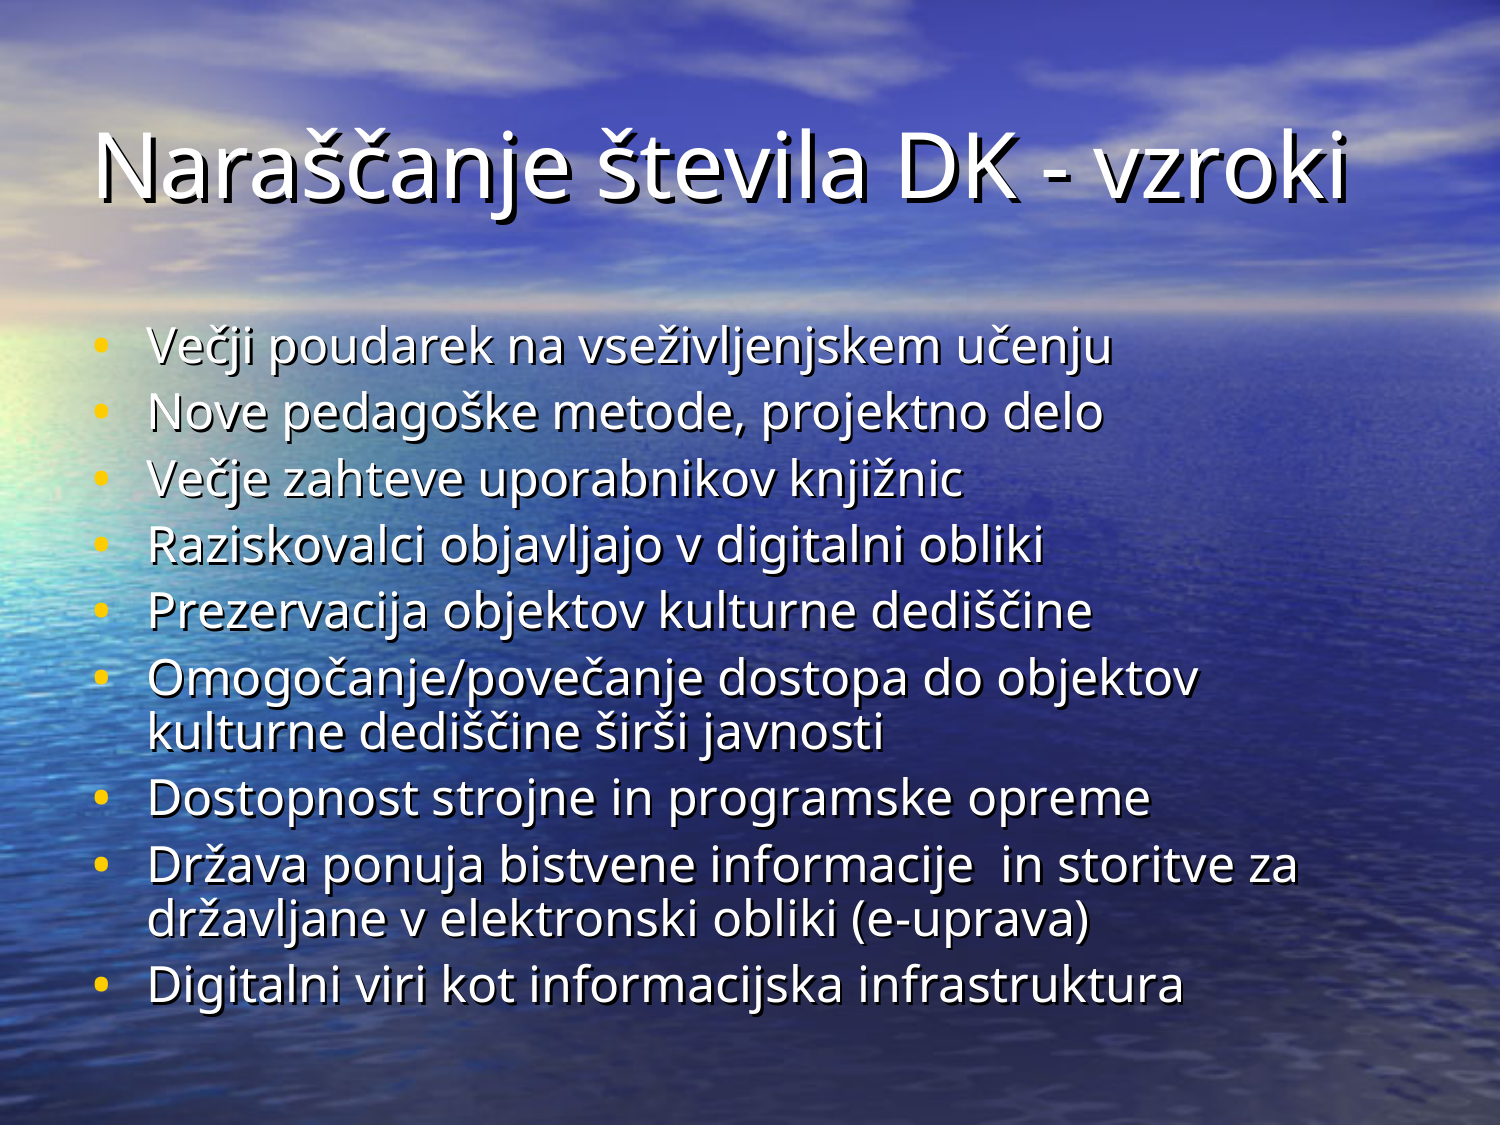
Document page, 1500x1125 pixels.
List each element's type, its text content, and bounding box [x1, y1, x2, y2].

title Naraščanje števila DK - vzroki [75, 47, 1426, 276]
list Večji poudarek na vseživljenjskem učenju Nove pedagoške metode, projektno delo Večje zahteve uporabnikov knjižnic Raziskovalci objavljajo v digitalni obliki Prezervacija objektov kulturne dediščine Omogočanje/povečanje dostopa do objektov kulturne dediščine širši javnosti Dostopnost strojne in programske opreme Država ponuja bistvene informacije in storitve za državljane v elektronski obliki (e-uprava) Digitalni viri kot informacijska infrastruktura [75, 312, 1426, 1109]
picture [0, 0, 1500, 1125]
